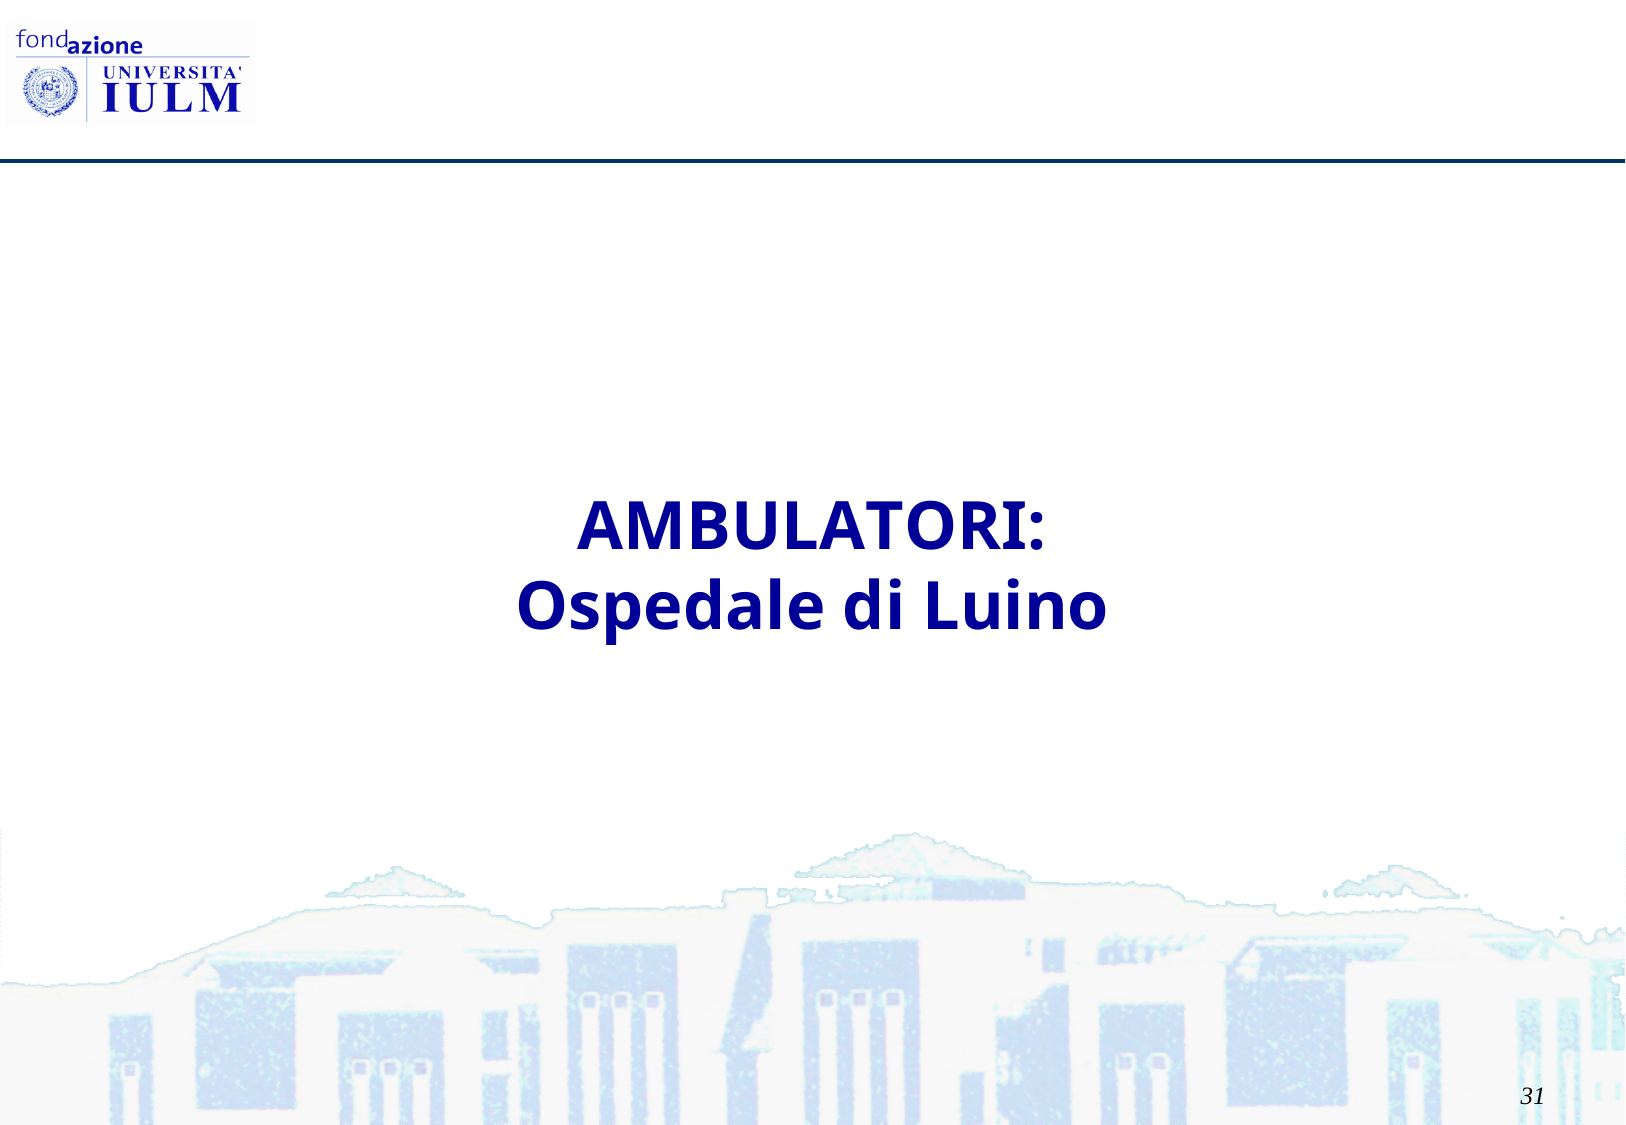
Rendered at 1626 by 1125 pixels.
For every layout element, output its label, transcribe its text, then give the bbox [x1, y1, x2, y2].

picture [5, 19, 256, 127]
text_box AMBULATORI: Ospedale di Luino [121, 469, 1504, 657]
